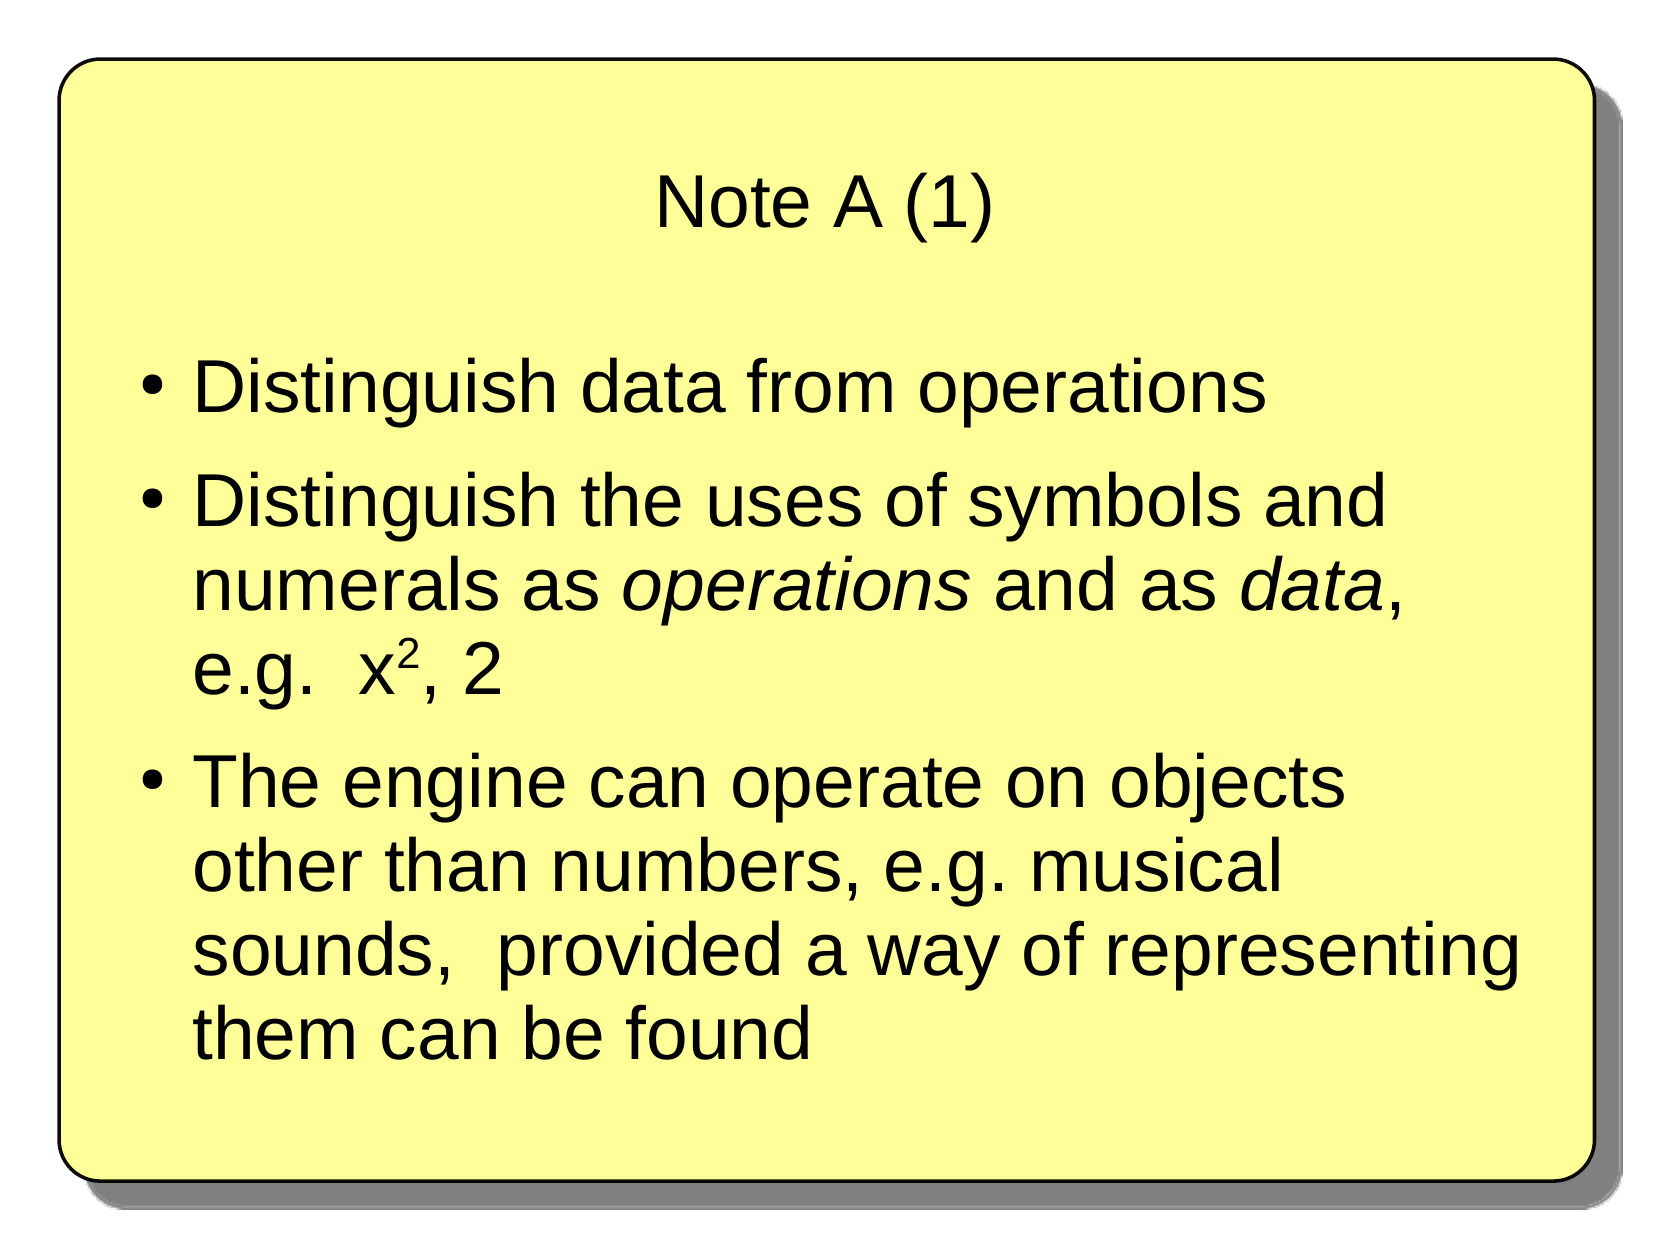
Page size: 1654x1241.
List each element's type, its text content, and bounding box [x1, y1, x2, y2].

title Note A (1) [118, 105, 1532, 298]
list Distinguish data from operations Distinguish the uses of symbols and numerals as operations and as data, e.g. x2, 2 The engine can operate on objects other than numbers, e.g. musical sounds, provided a way of representing them can be found [121, 344, 1534, 1112]
